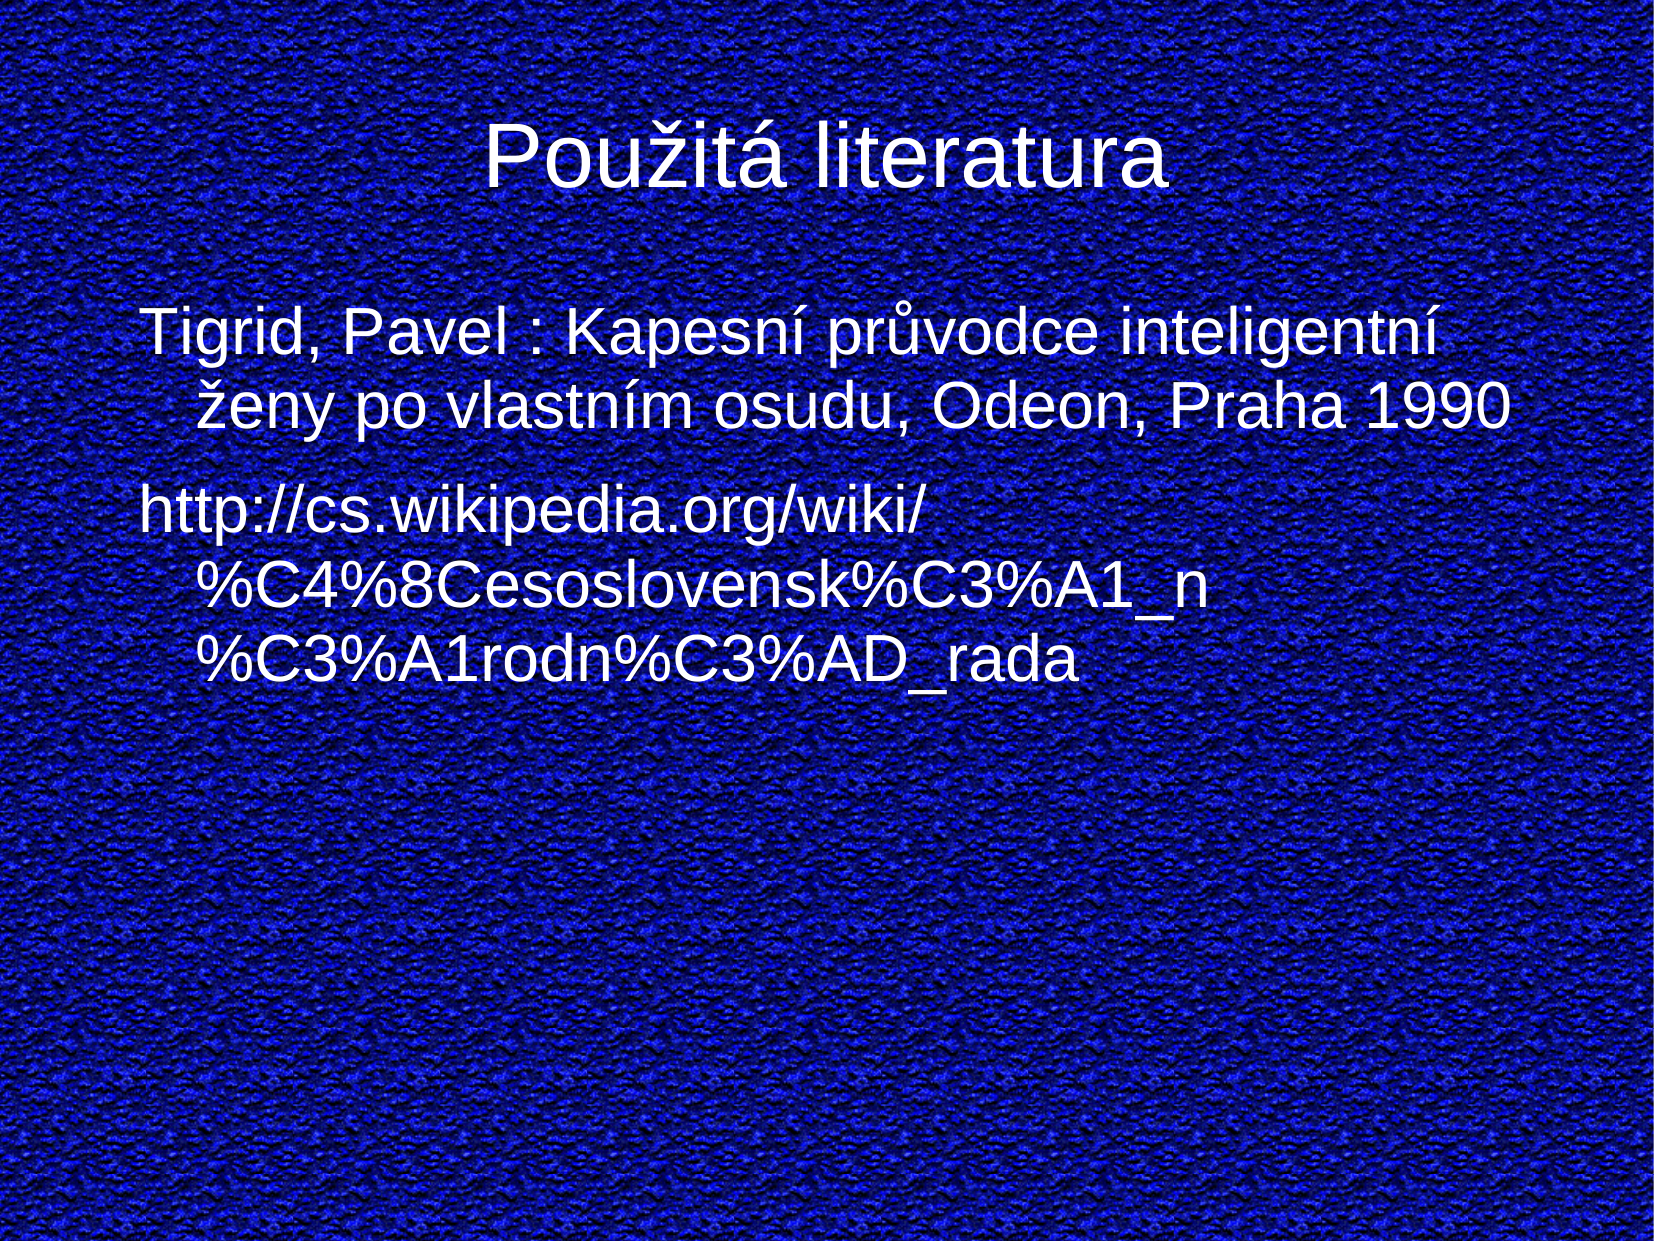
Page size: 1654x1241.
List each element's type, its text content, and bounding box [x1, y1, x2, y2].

list Tigrid, Pavel : Kapesní průvodce inteligentní ženy po vlastním osudu, Odeon, Praha 1990 http://cs.wikipedia.org/wiki/%C4%8Cesoslovensk%C3%A1_n%C3%A1rodn%C3%AD_rada [82, 290, 1571, 1109]
title Použitá literatura [82, 53, 1571, 260]
